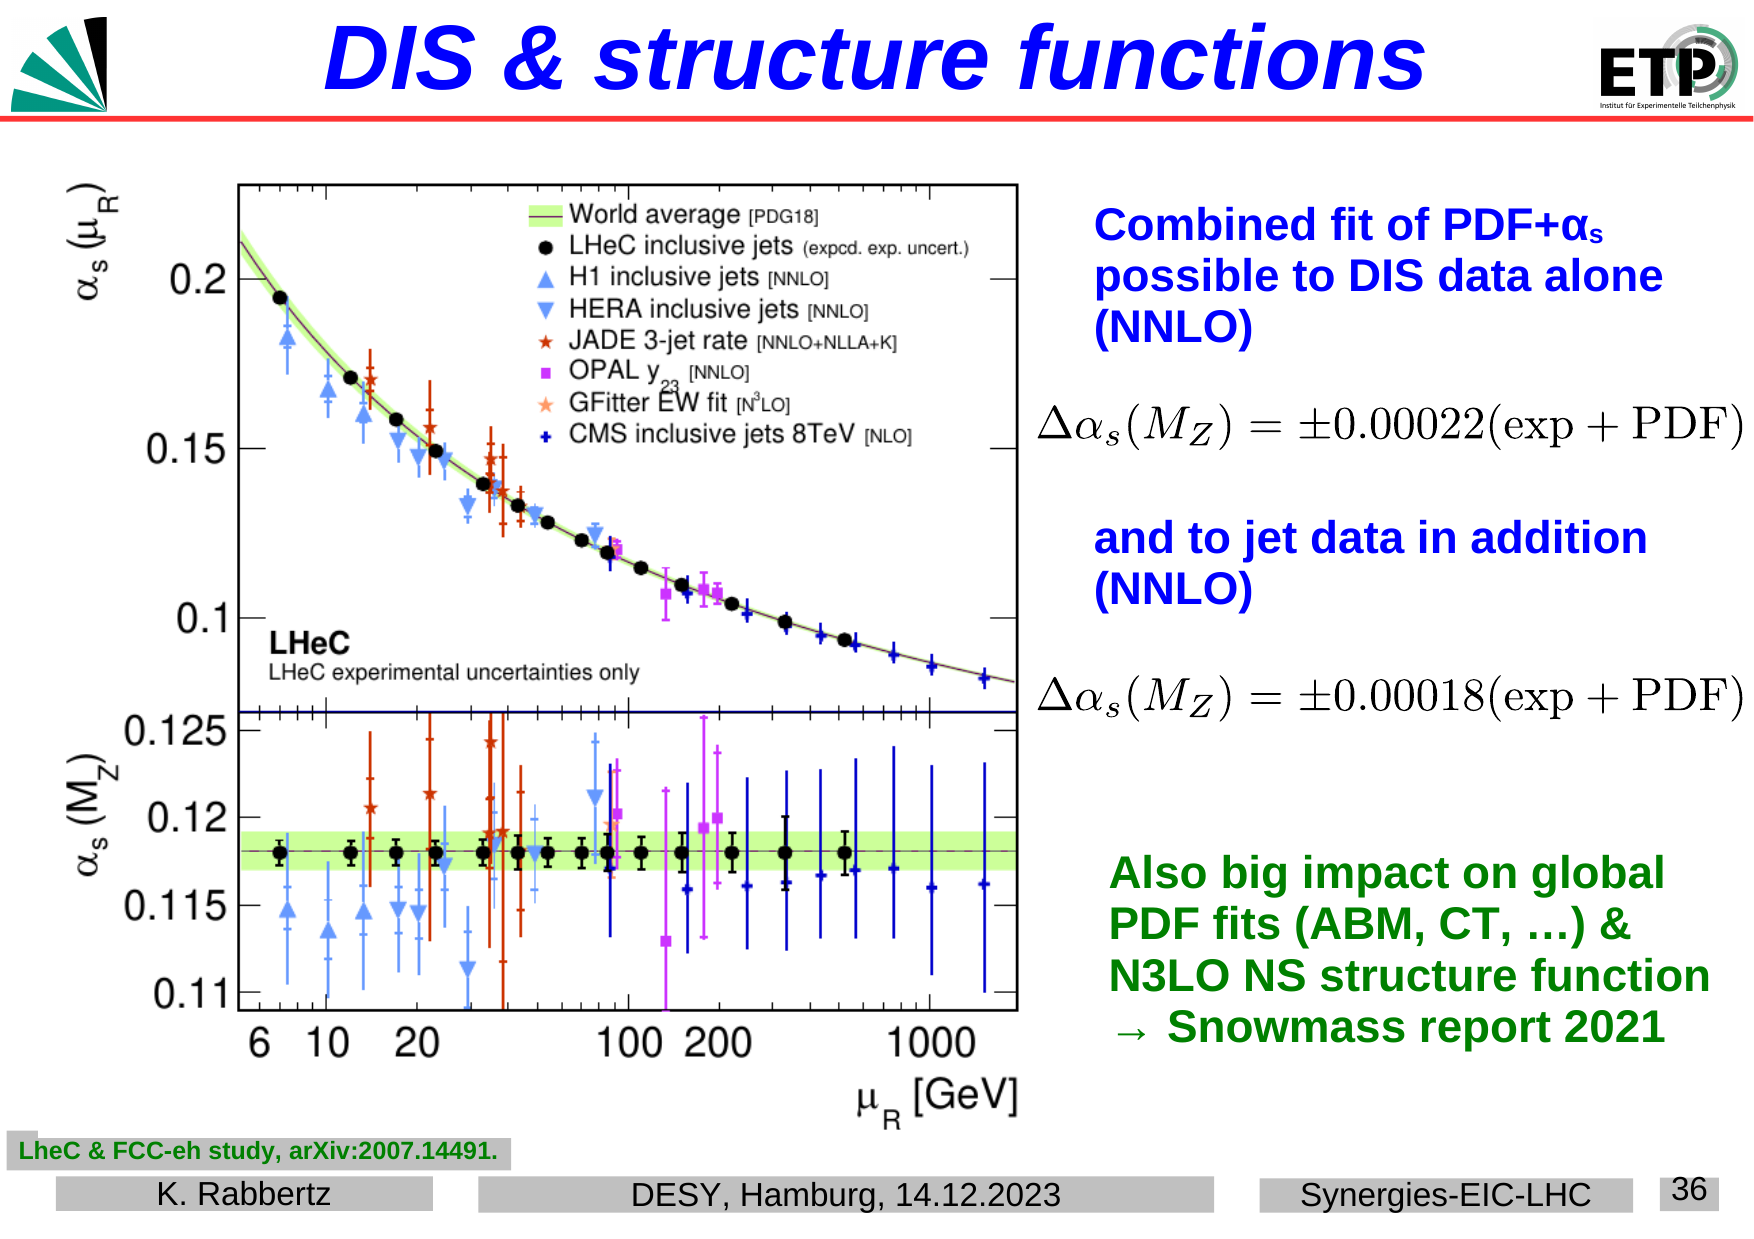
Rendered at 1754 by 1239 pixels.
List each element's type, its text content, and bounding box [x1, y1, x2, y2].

title DIS & structure functions [124, 0, 1630, 116]
text_box LheC & FCC-eh study, arXiv:2007.14491. [6, 1130, 512, 1171]
text_box and to jet data in addition (NNLO) [1081, 505, 1661, 621]
picture [1630, 17, 1745, 112]
text_box Combined fit of PDF+αs possible to DIS data alone (NNLO) [1081, 192, 1677, 359]
picture [38, 162, 1749, 1138]
text_box Also big impact on global PDF fits (ABM, CT, …) & N3LO NS structure function → Snowmass report 2021 [1096, 841, 1724, 1059]
picture [11, 17, 107, 113]
